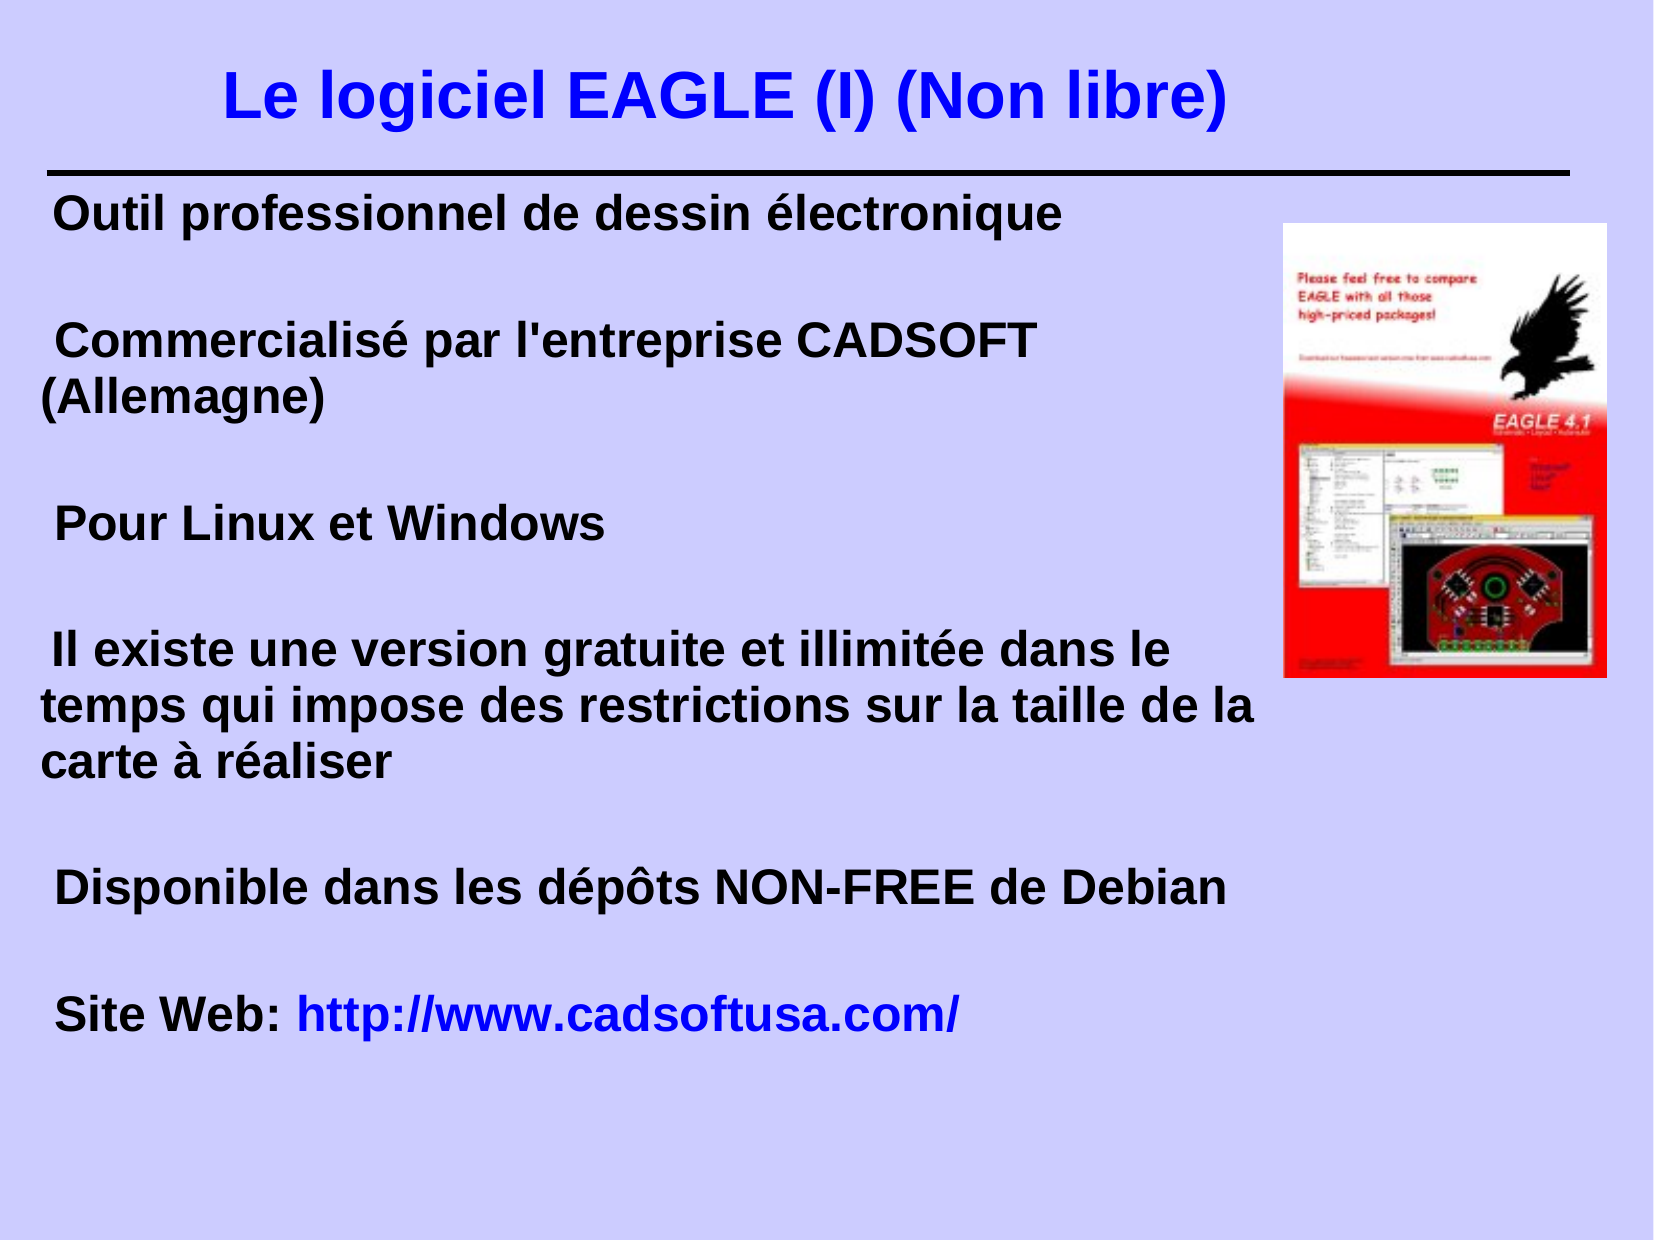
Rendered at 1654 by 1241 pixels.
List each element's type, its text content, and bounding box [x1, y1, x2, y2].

picture [1283, 223, 1607, 678]
title Le logiciel EAGLE (I) (Non libre) [88, 0, 1364, 170]
text_box Outil professionnel de dessin électronique Commercialisé par l'entreprise CADSOFT (Allemagne) Pour Linux et Windows Il existe une version gratuite et illimitée dans le temps qui impose des restrictions sur la taille de la carte à réaliser Disponible dans les dépôts NON-FREE de Debian Site Web: http://www.cadsoftusa.com/ [40, 185, 1259, 1123]
